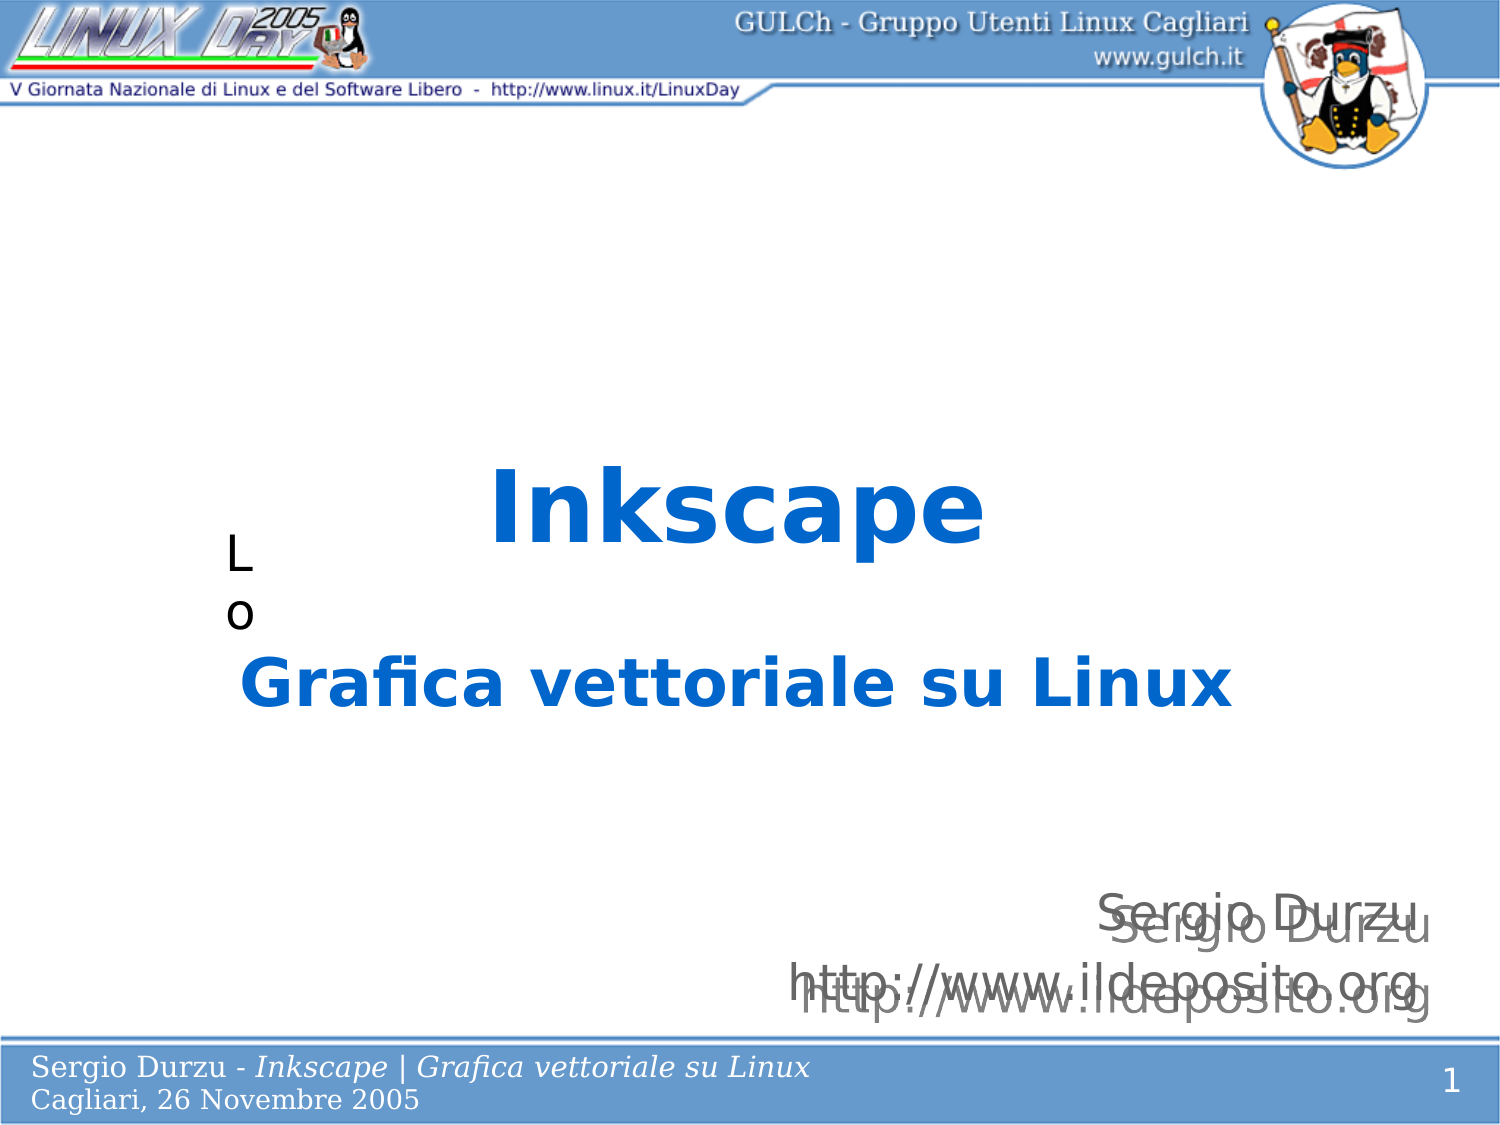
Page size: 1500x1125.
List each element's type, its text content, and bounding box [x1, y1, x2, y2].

picture [0, 0, 1500, 1125]
text_box Inkscape Grafica vettoriale su Linux [239, 450, 1238, 722]
text_box Sergio Durzu http://www.ildeposito.org [775, 884, 1433, 1013]
